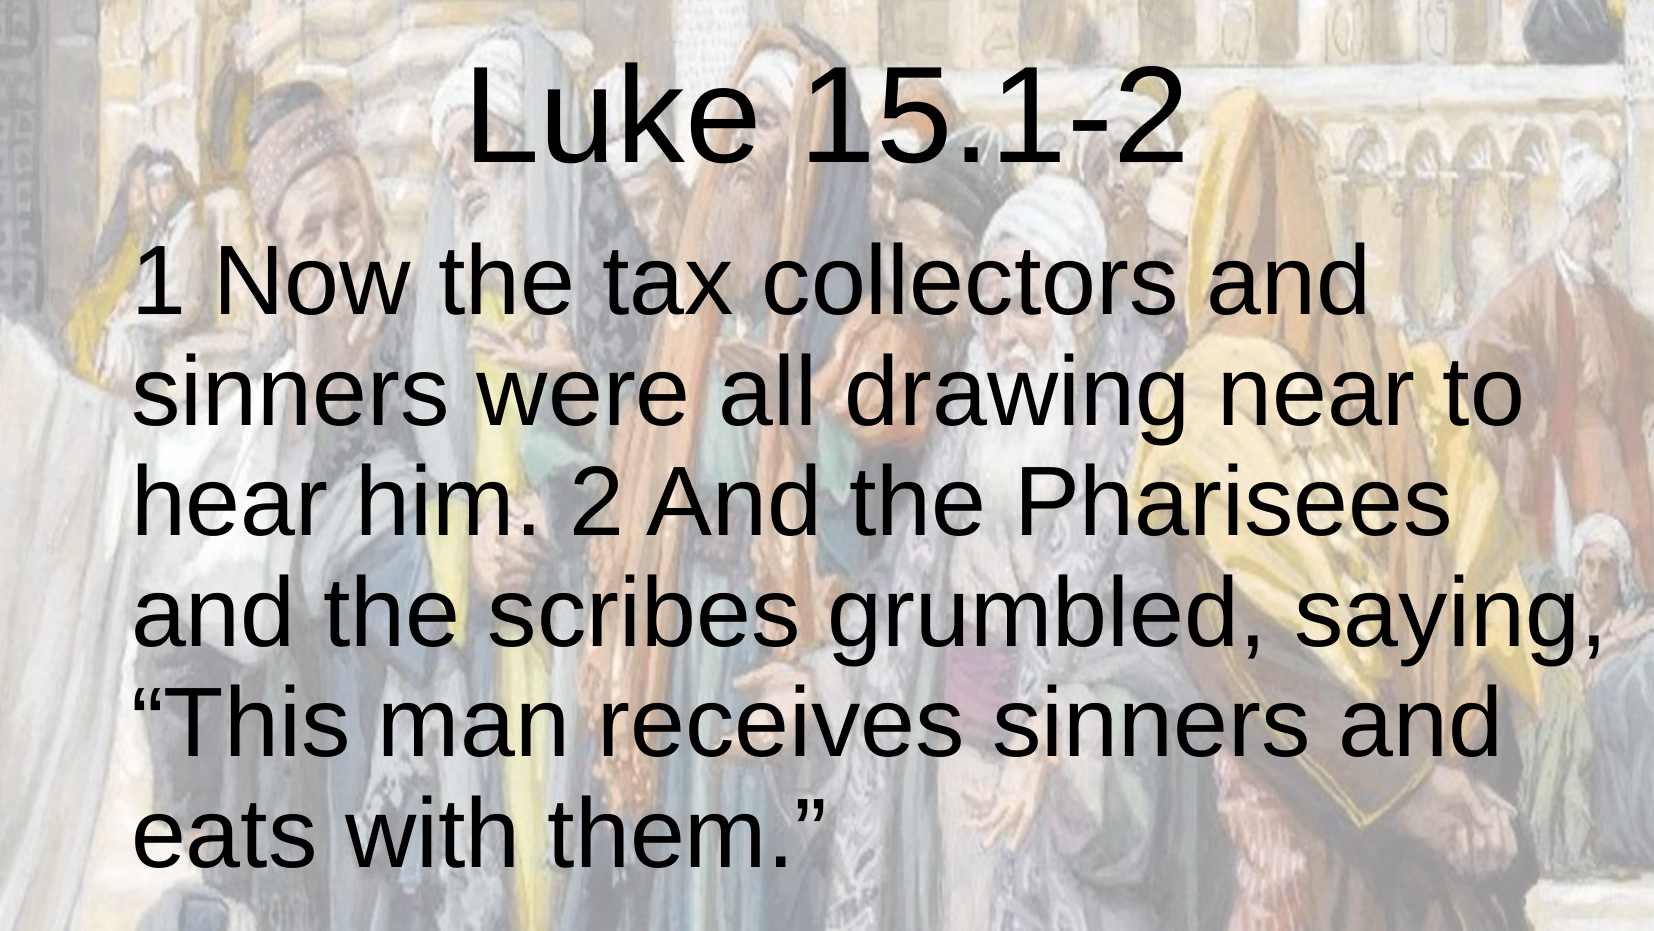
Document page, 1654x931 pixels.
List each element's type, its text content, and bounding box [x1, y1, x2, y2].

title Luke 15.1-2 [82, 37, 1571, 193]
picture [0, 0, 1654, 931]
list 1 Now the tax collectors and sinners were all drawing near to hear him. 2 And the Pharisees and the scribes grumbled, saying, “This man receives sinners and eats with them.” [75, 225, 1613, 901]
